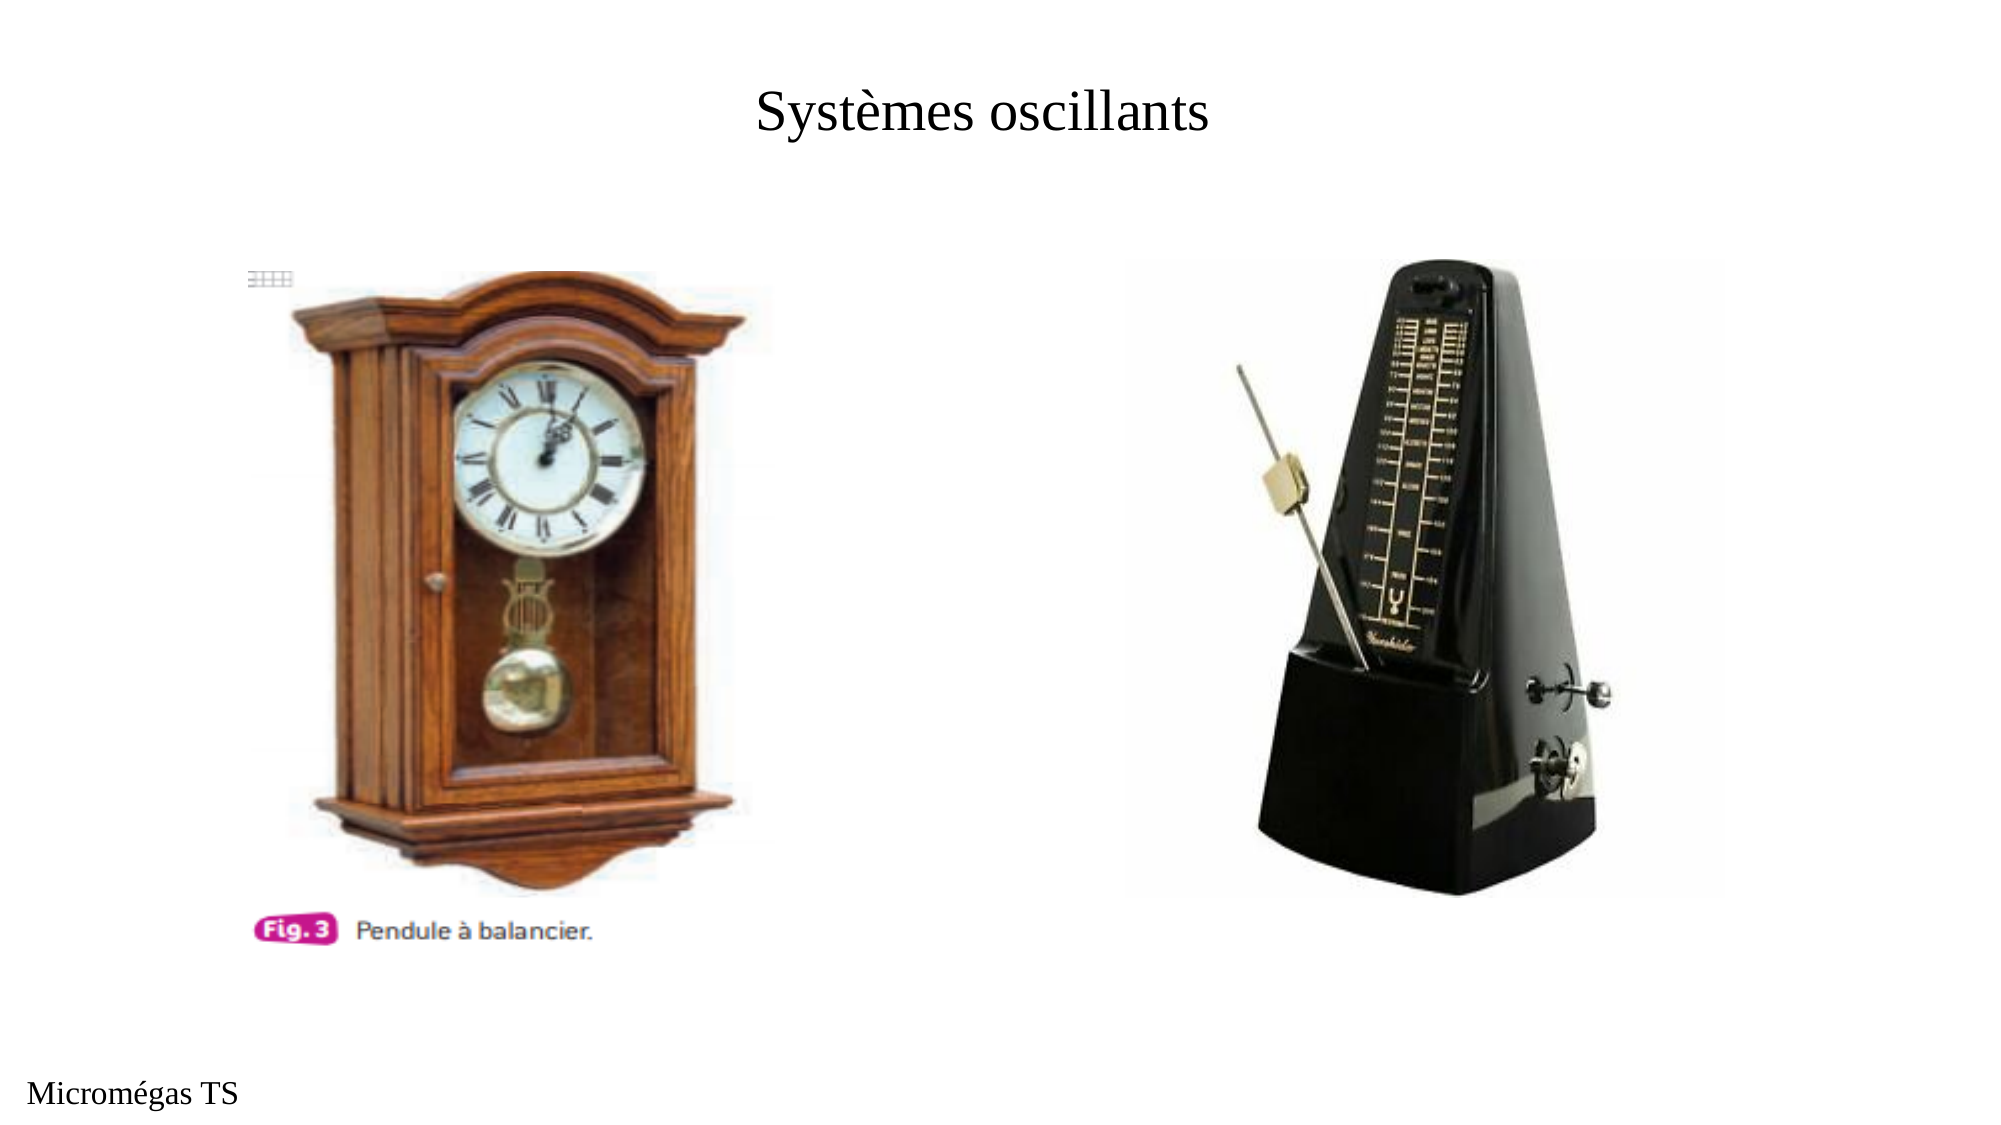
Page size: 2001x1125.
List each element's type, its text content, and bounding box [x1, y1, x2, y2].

text_box Systèmes oscillants [740, 70, 1260, 217]
text_box Micromégas TS [11, 1067, 272, 1125]
picture [248, 271, 775, 969]
picture [1125, 259, 1725, 898]
